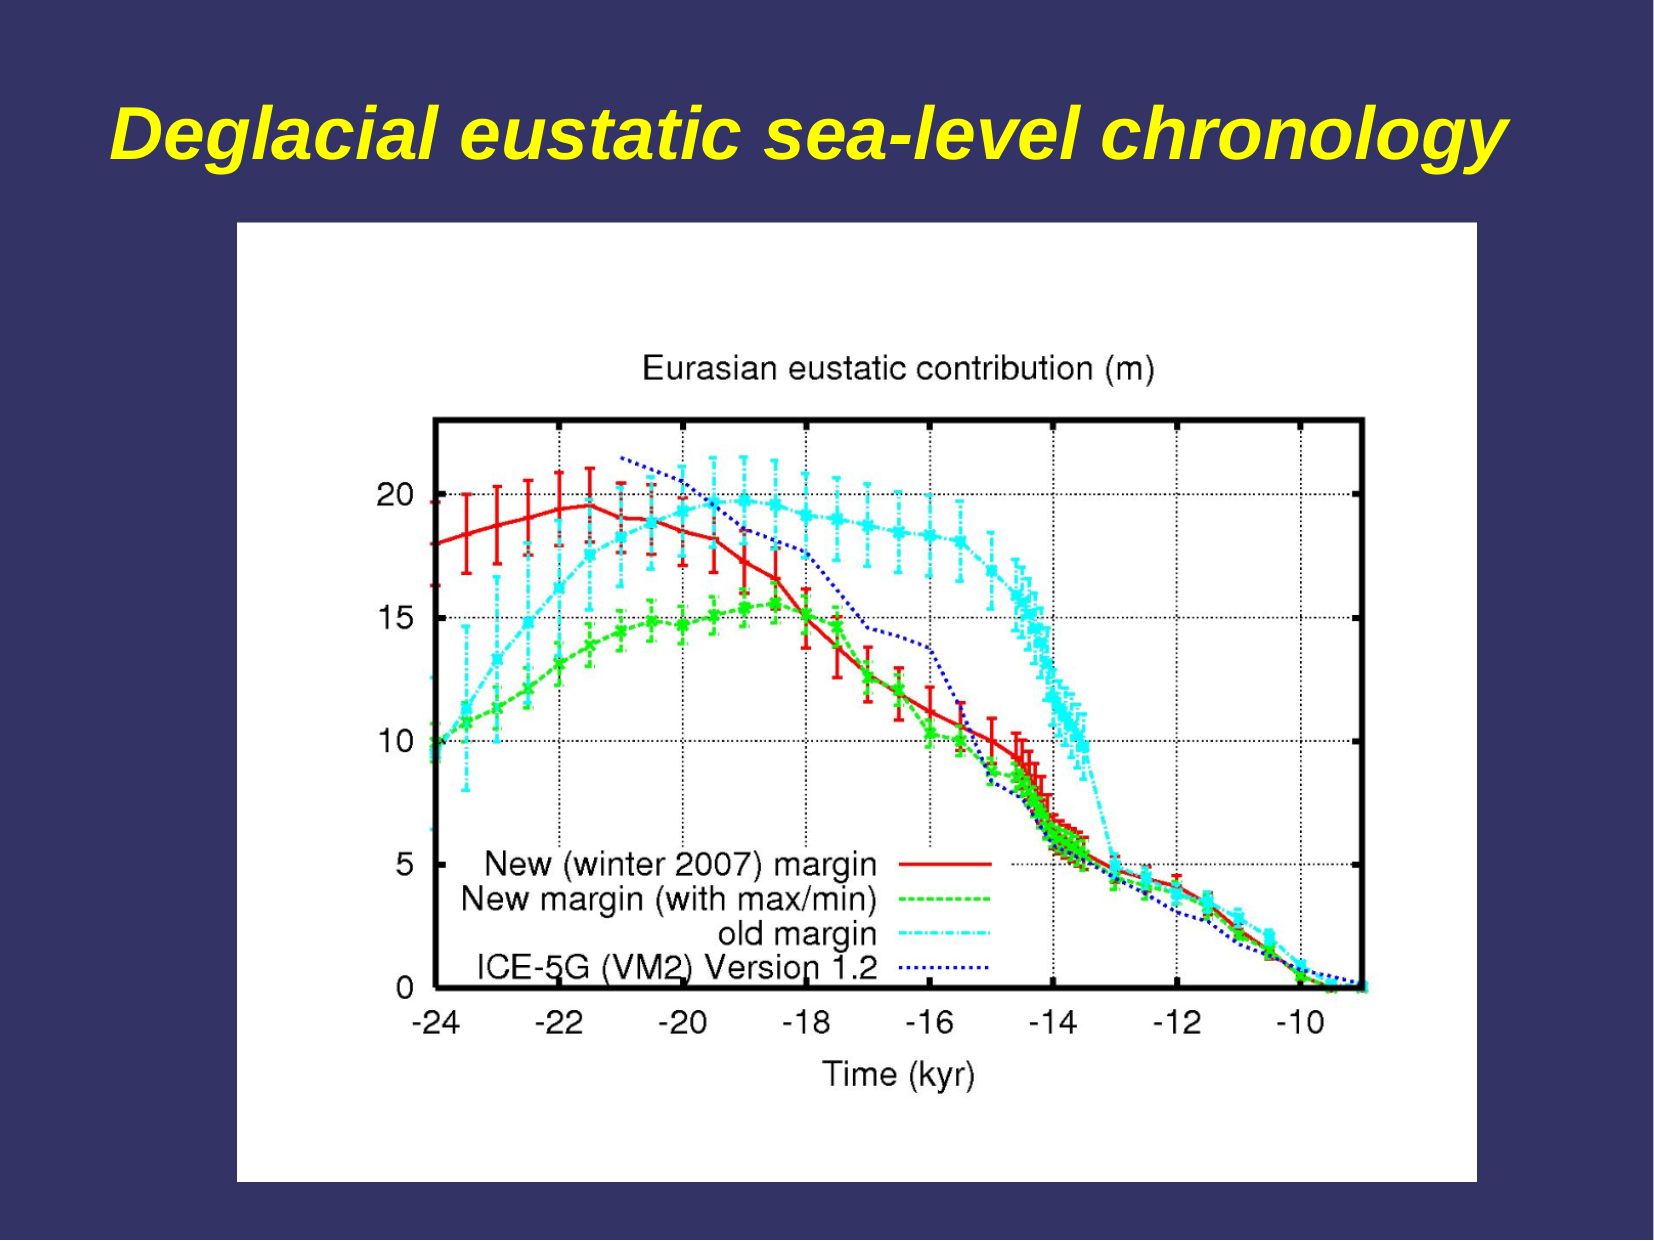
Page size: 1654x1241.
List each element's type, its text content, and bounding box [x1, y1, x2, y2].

title Deglacial eustatic sea-level chronology [103, 49, 1516, 224]
picture [236, 222, 1477, 1182]
